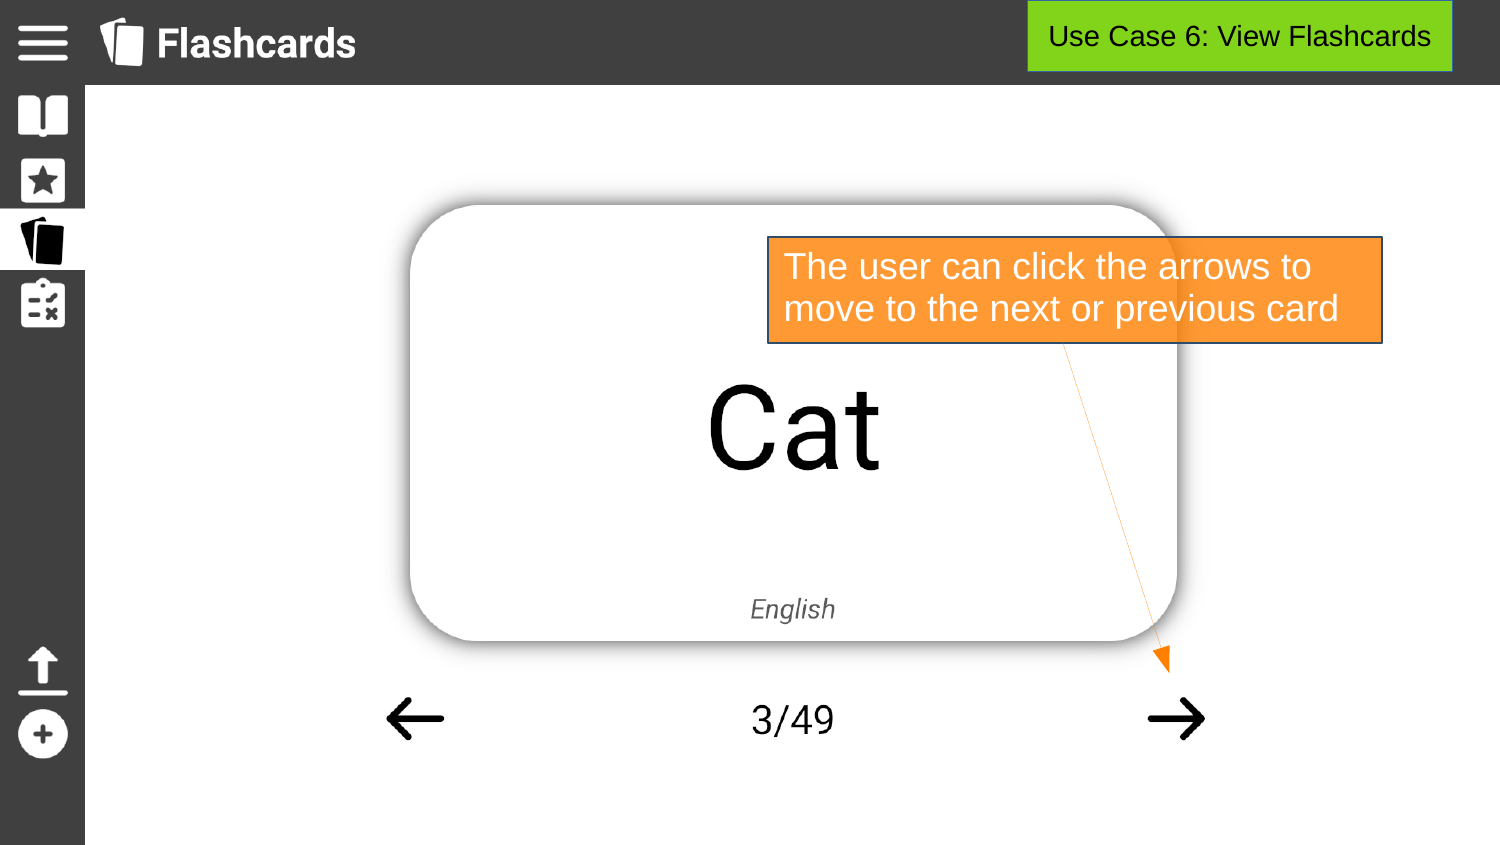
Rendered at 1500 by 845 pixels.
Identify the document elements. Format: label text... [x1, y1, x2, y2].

picture [0, 0, 1500, 845]
text_box Use Case 6: View Flashcards [1027, 0, 1453, 72]
text_box The user can click the arrows to move to the next or previous card [767, 236, 1382, 344]
